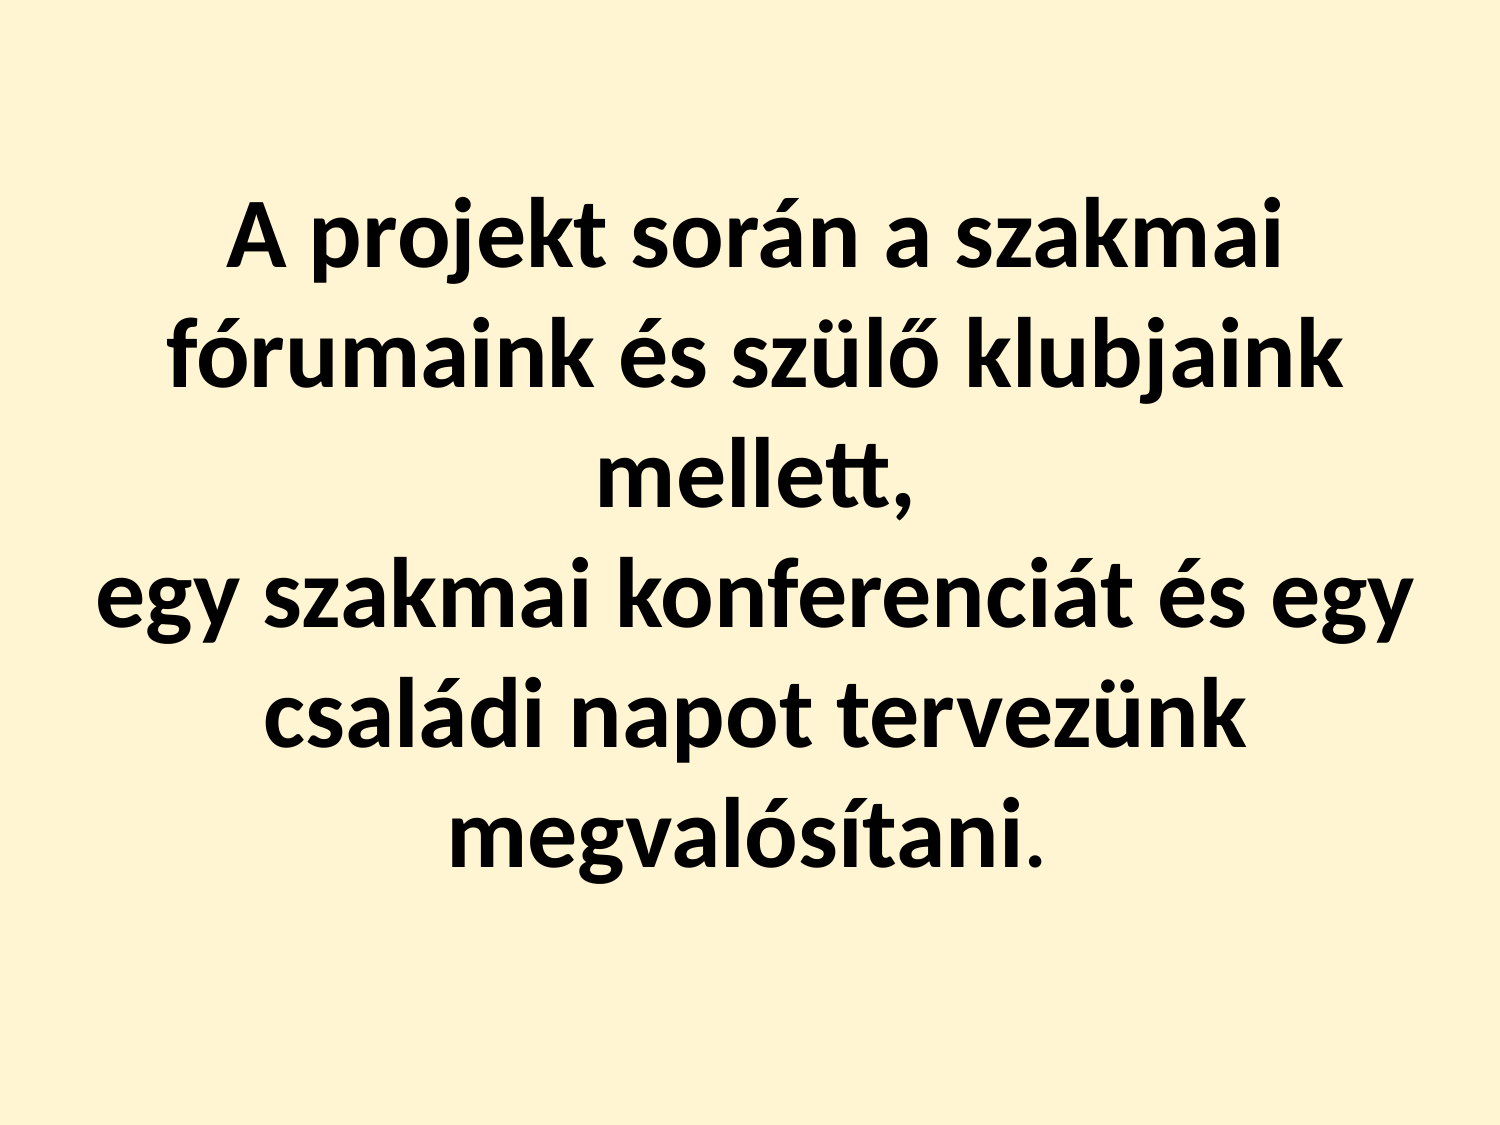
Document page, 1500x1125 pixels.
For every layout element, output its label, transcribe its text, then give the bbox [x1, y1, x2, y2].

text_box A projekt során a szakmai fórumaink és szülő klubjaink mellett, egy szakmai konferenciát és egy családi napot tervezünk megvalósítani. [65, 125, 1447, 895]
